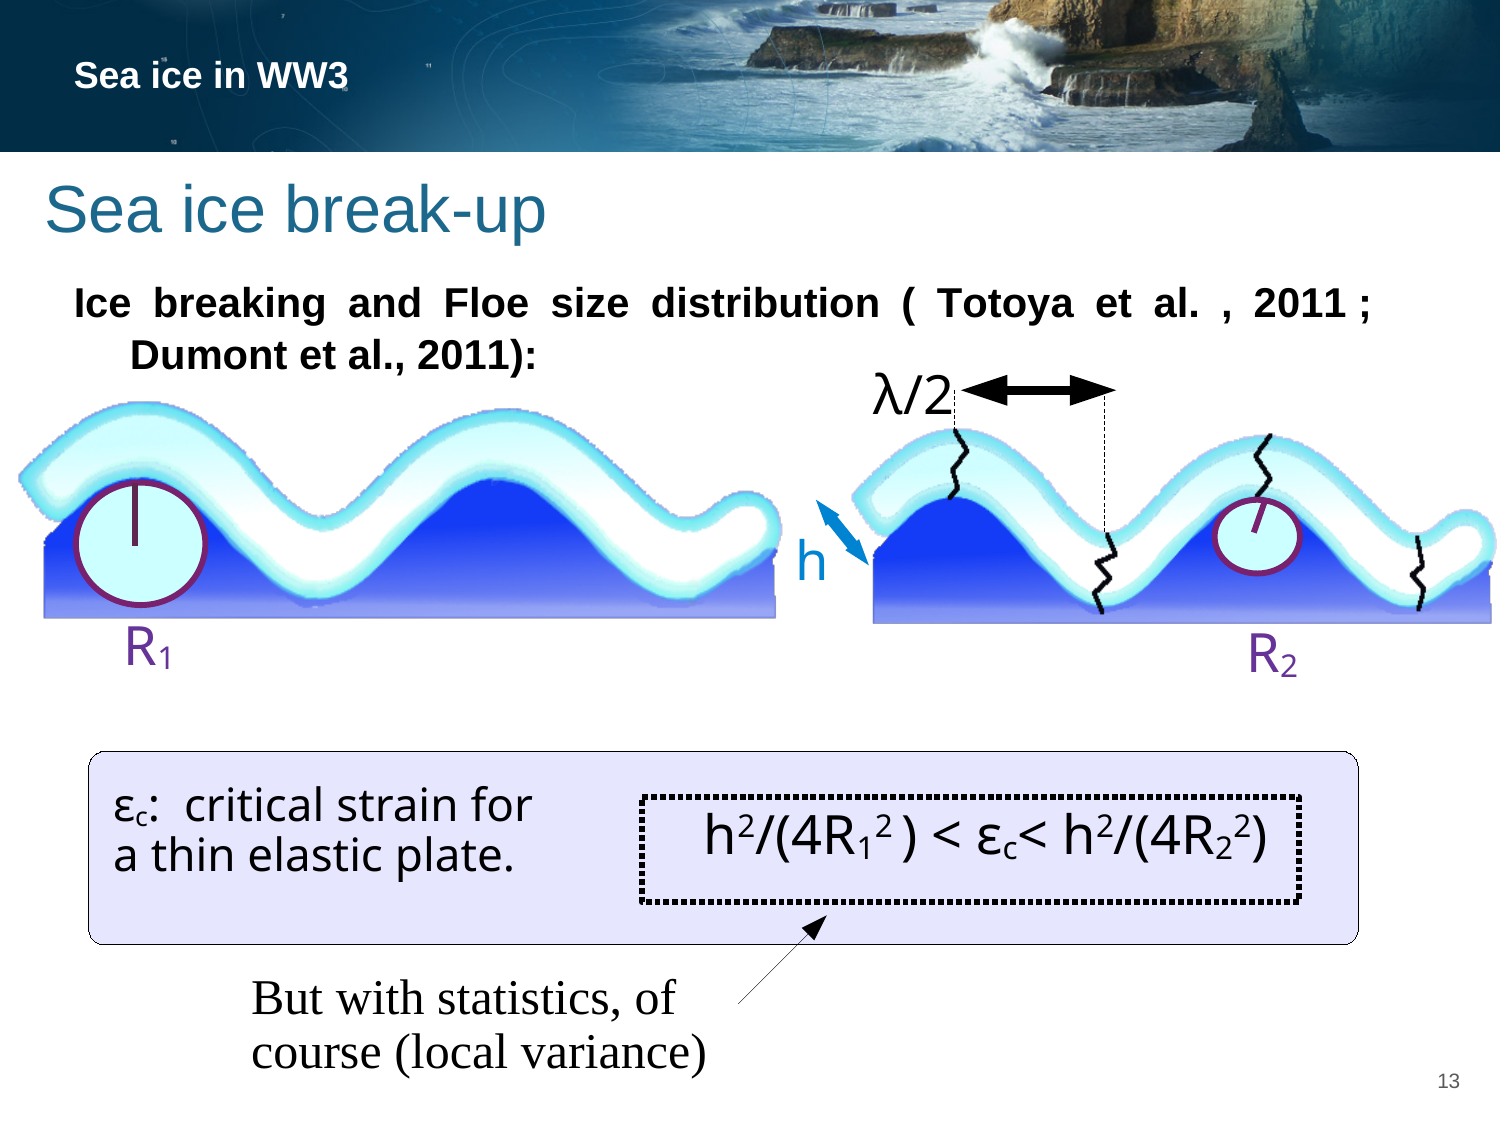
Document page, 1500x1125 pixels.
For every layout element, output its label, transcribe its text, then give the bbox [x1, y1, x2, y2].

text_box [1214, 499, 1300, 574]
text_box Ice breaking and Floe size distribution ( Totoya et al. , 2011 ; Dumont et al., 2011): [59, 265, 1388, 412]
text_box λ/2 [853, 354, 992, 447]
text_box But with statistics, of course (local variance) [236, 963, 739, 1093]
text_box [75, 482, 206, 605]
text_box R2 [1208, 612, 1336, 722]
title Sea ice break-up [29, 118, 1214, 294]
picture [0, 0, 1500, 152]
title Sea ice in WW3 [59, 29, 857, 119]
picture [0, 383, 1500, 627]
text_box εc: critical strain for a thin elastic plate. [92, 769, 739, 916]
text_box h2/(4R12 ) < εc< h2/(4R22) [739, 797, 1300, 902]
text_box [88, 751, 1359, 945]
text_box h [774, 520, 909, 613]
text_box R1 [75, 605, 196, 715]
